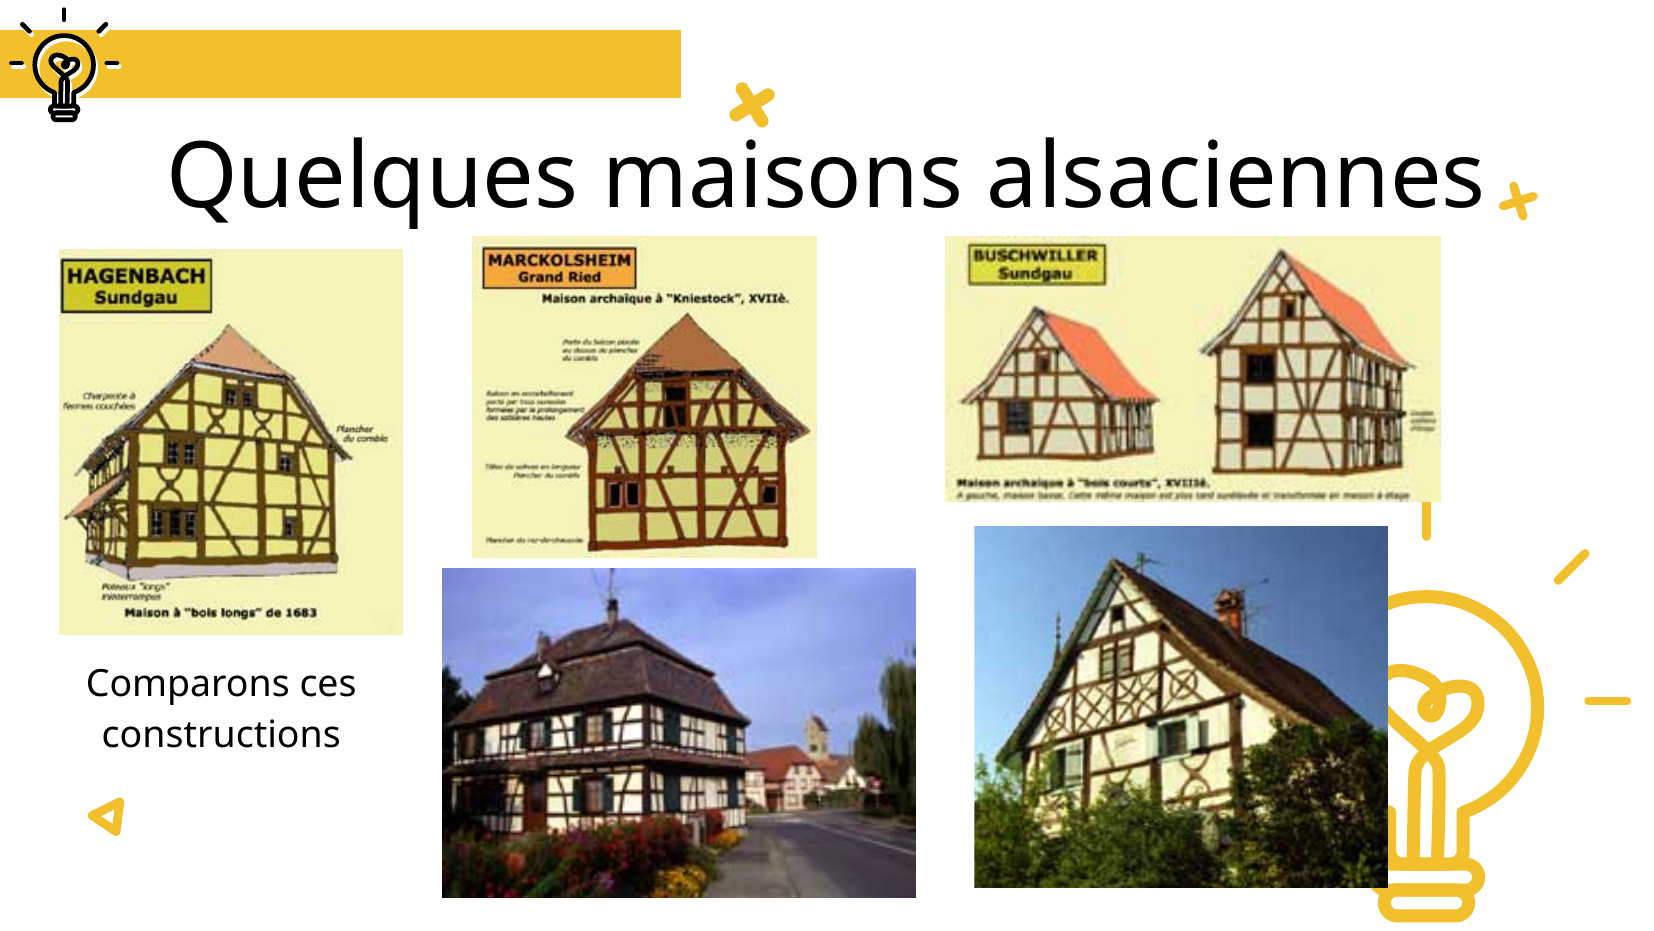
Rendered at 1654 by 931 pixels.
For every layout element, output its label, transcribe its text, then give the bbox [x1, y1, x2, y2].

title Quelques maisons alsaciennes [82, 94, 1571, 250]
picture [59, 249, 403, 635]
picture [974, 526, 1388, 888]
picture [472, 236, 817, 559]
picture [944, 236, 1441, 502]
text_box Comparons ces constructions [59, 649, 384, 818]
picture [442, 568, 916, 898]
